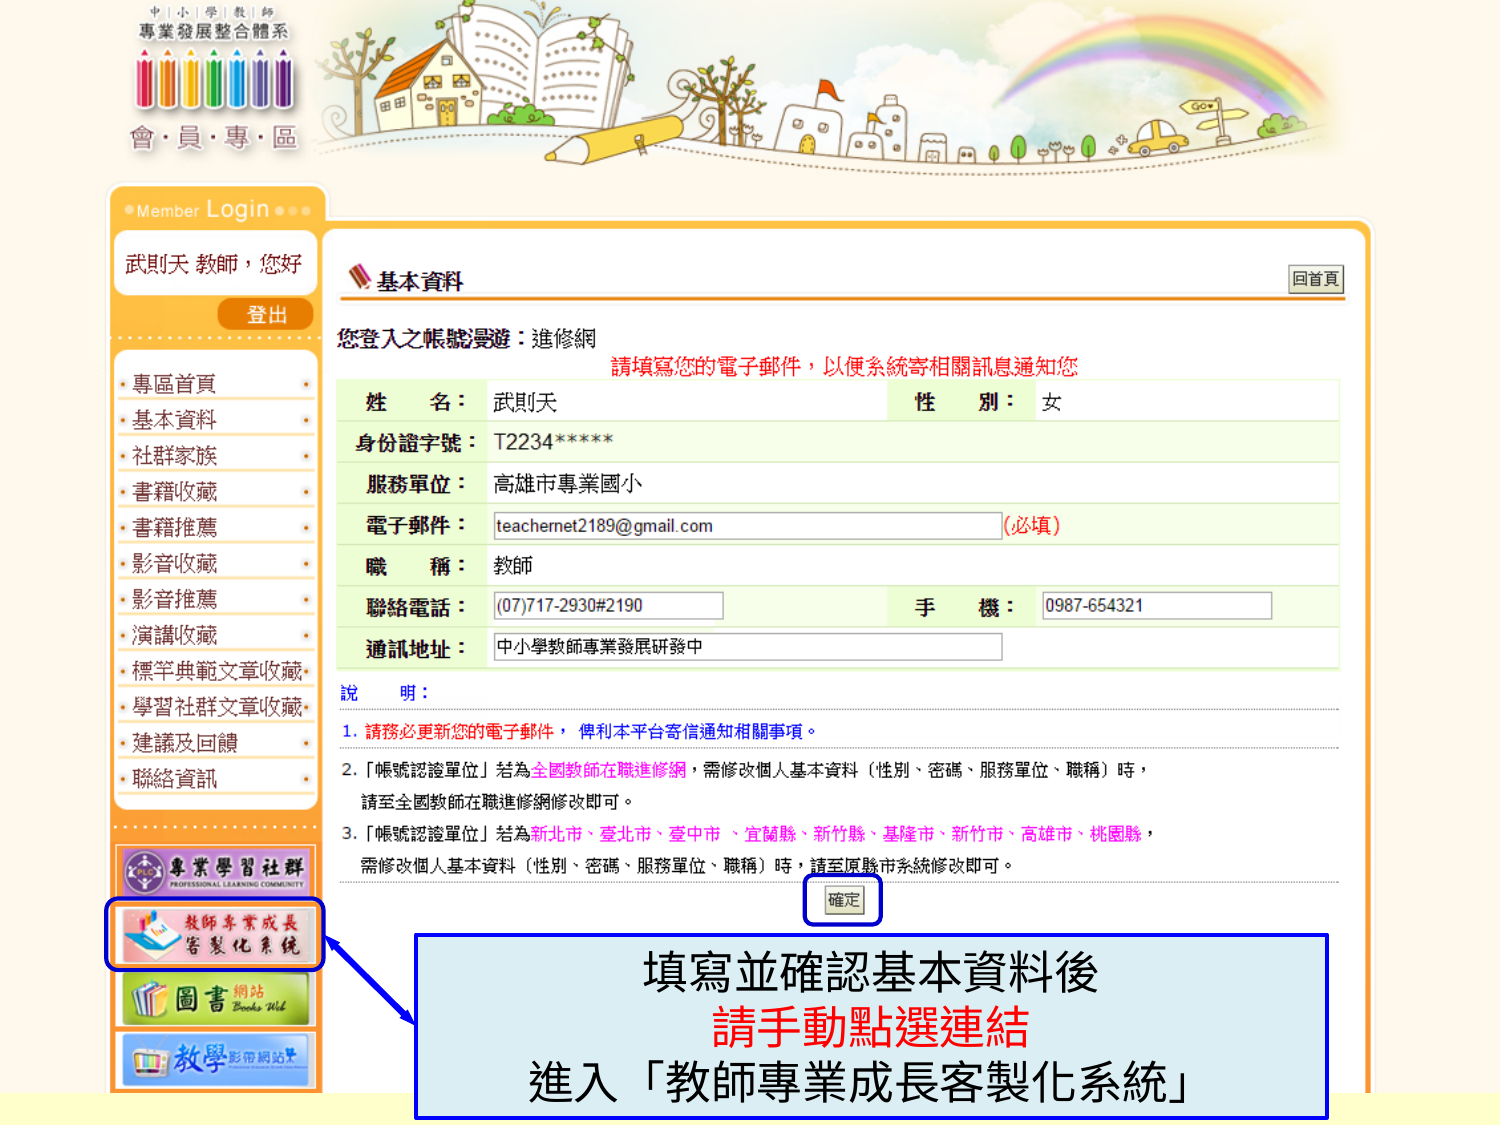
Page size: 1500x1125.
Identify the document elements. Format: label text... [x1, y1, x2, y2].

picture [0, 0, 1500, 1093]
text_box 填寫並確認基本資料後 請手動點選連結 進入「教師專業成長客製化系統」 [416, 935, 1327, 1118]
picture [109, 901, 321, 968]
